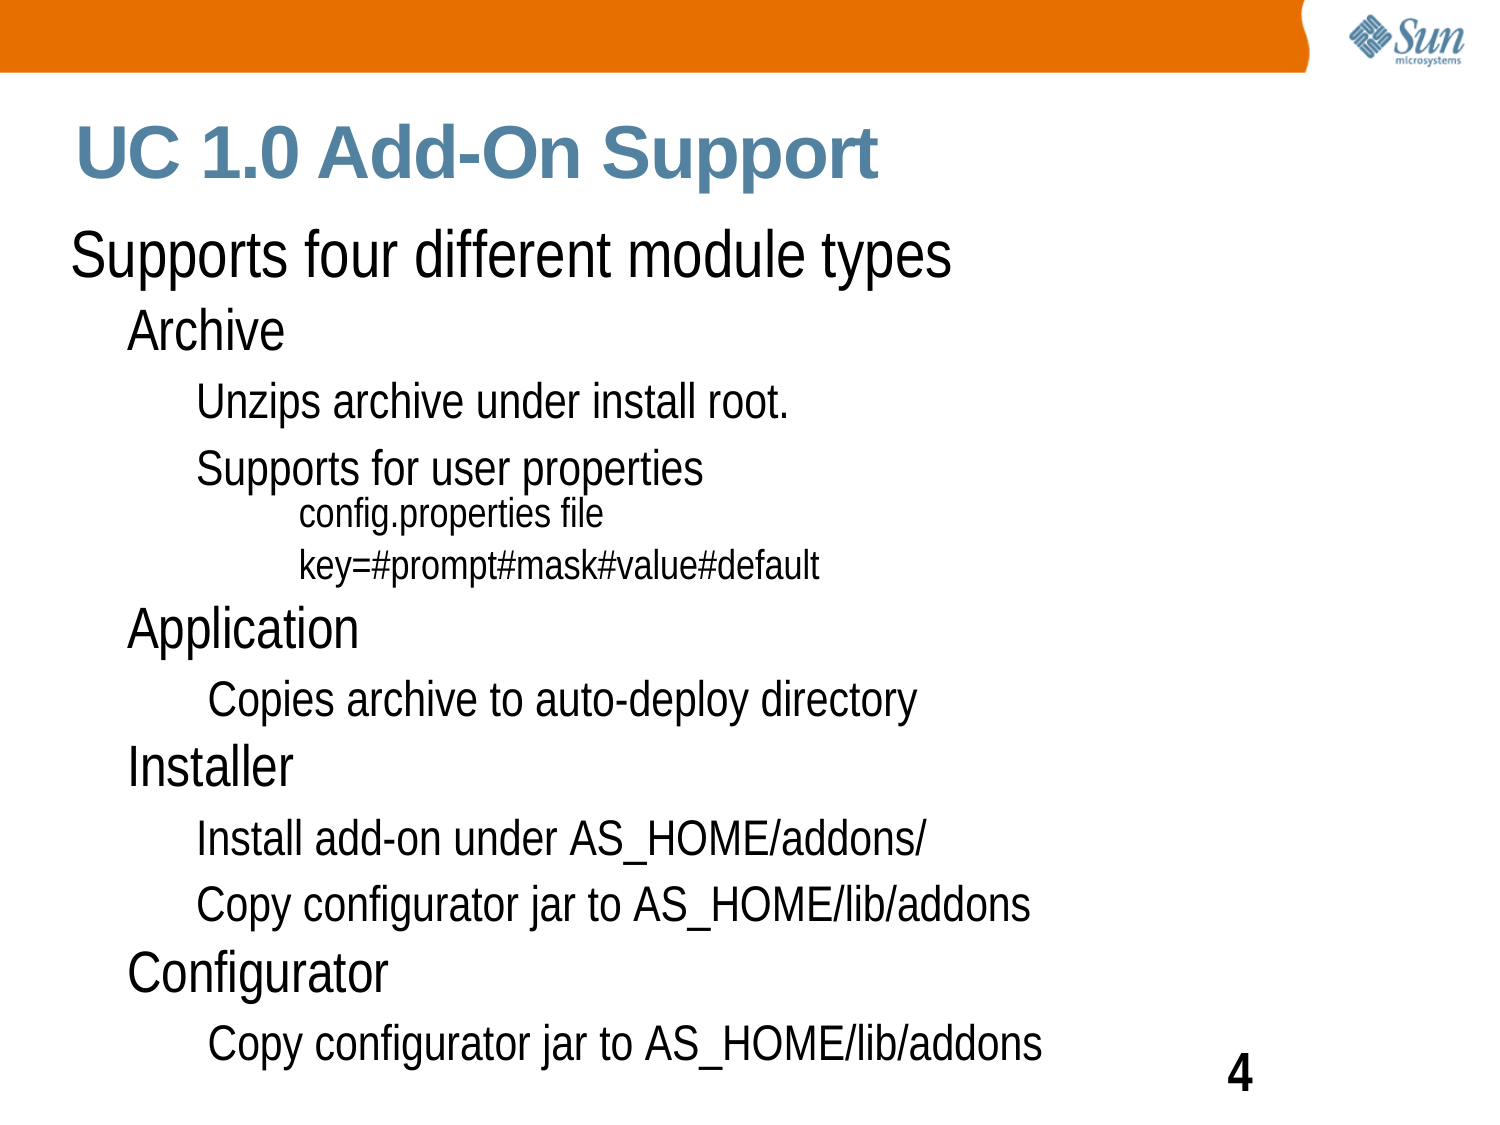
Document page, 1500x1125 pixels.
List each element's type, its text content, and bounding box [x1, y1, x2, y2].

picture [0, 0, 1500, 75]
title UC 1.0 Add-On Support [75, 117, 1438, 232]
list Supports four different module types Archive Unzips archive under install root. Supports for user properties config.properties file key=#prompt#mask#value#default Application Copies archive to auto-deploy directory Installer Install add-on under AS_HOME/addons/ Copy configurator jar to AS_HOME/lib/addons Configurator Copy configurator jar to AS_HOME/lib/addons [50, 224, 1388, 1073]
